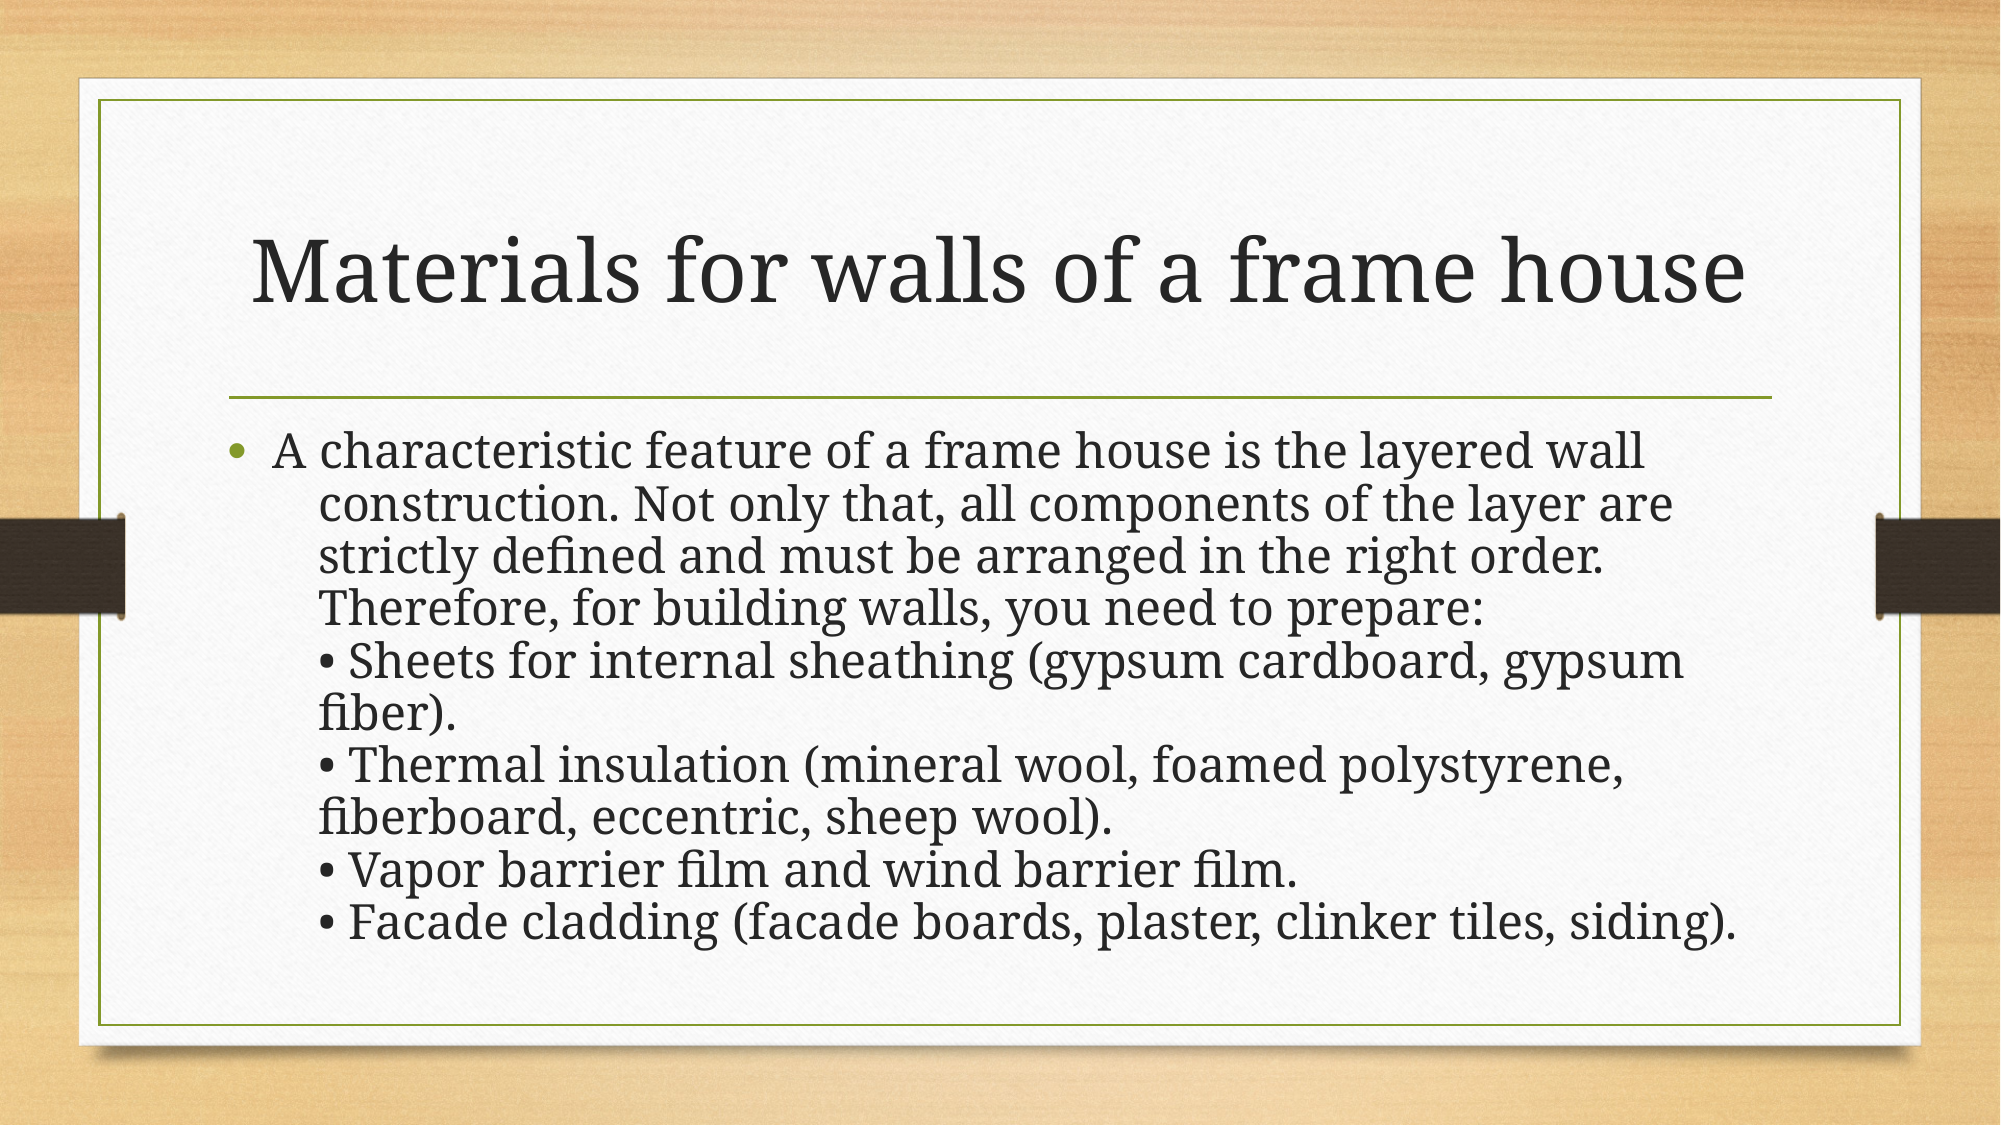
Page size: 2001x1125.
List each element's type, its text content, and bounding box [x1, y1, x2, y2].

list A characteristic feature of a frame house is the layered wall construction. Not only that, all components of the layer are strictly defined and must be arranged in the right order. Therefore, for building walls, you need to prepare: • Sheets for internal sheathing (gypsum cardboard, gypsum fiber). • Thermal insulation (mineral wool, foamed polystyrene, fiberboard, eccentric, sheep wool). • Vapor barrier film and wind barrier film. • Facade cladding (facade boards, plaster, clinker tiles, siding). [212, 419, 1788, 964]
title Materials for walls of a frame house [212, 161, 1788, 376]
